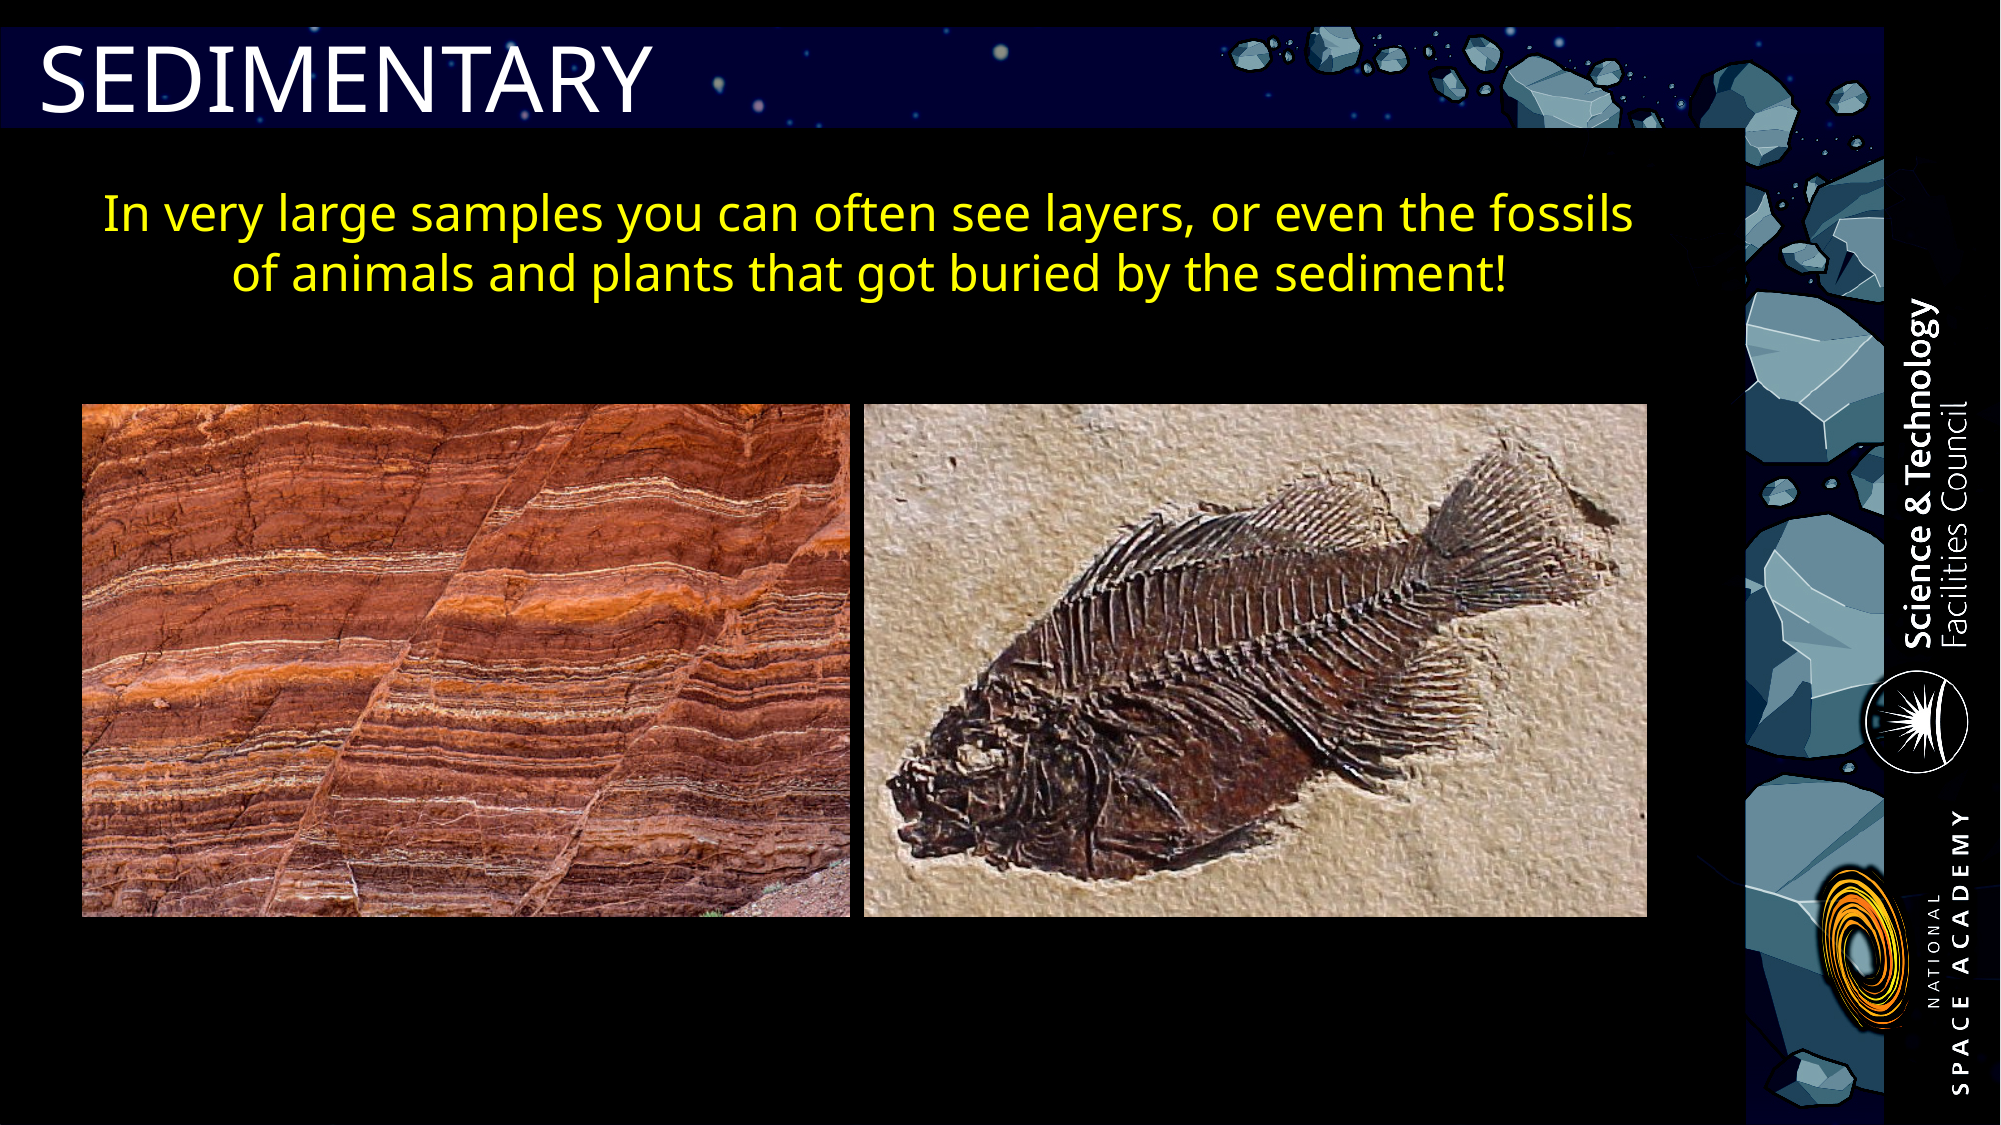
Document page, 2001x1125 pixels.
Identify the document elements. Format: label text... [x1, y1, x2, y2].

picture [82, 404, 850, 917]
text_box SEDIMENTARY [23, 13, 665, 141]
picture [864, 404, 1647, 917]
text_box In very large samples you can often see layers, or even the fossils of animals and plants that got buried by the sediment! [59, 173, 1681, 311]
